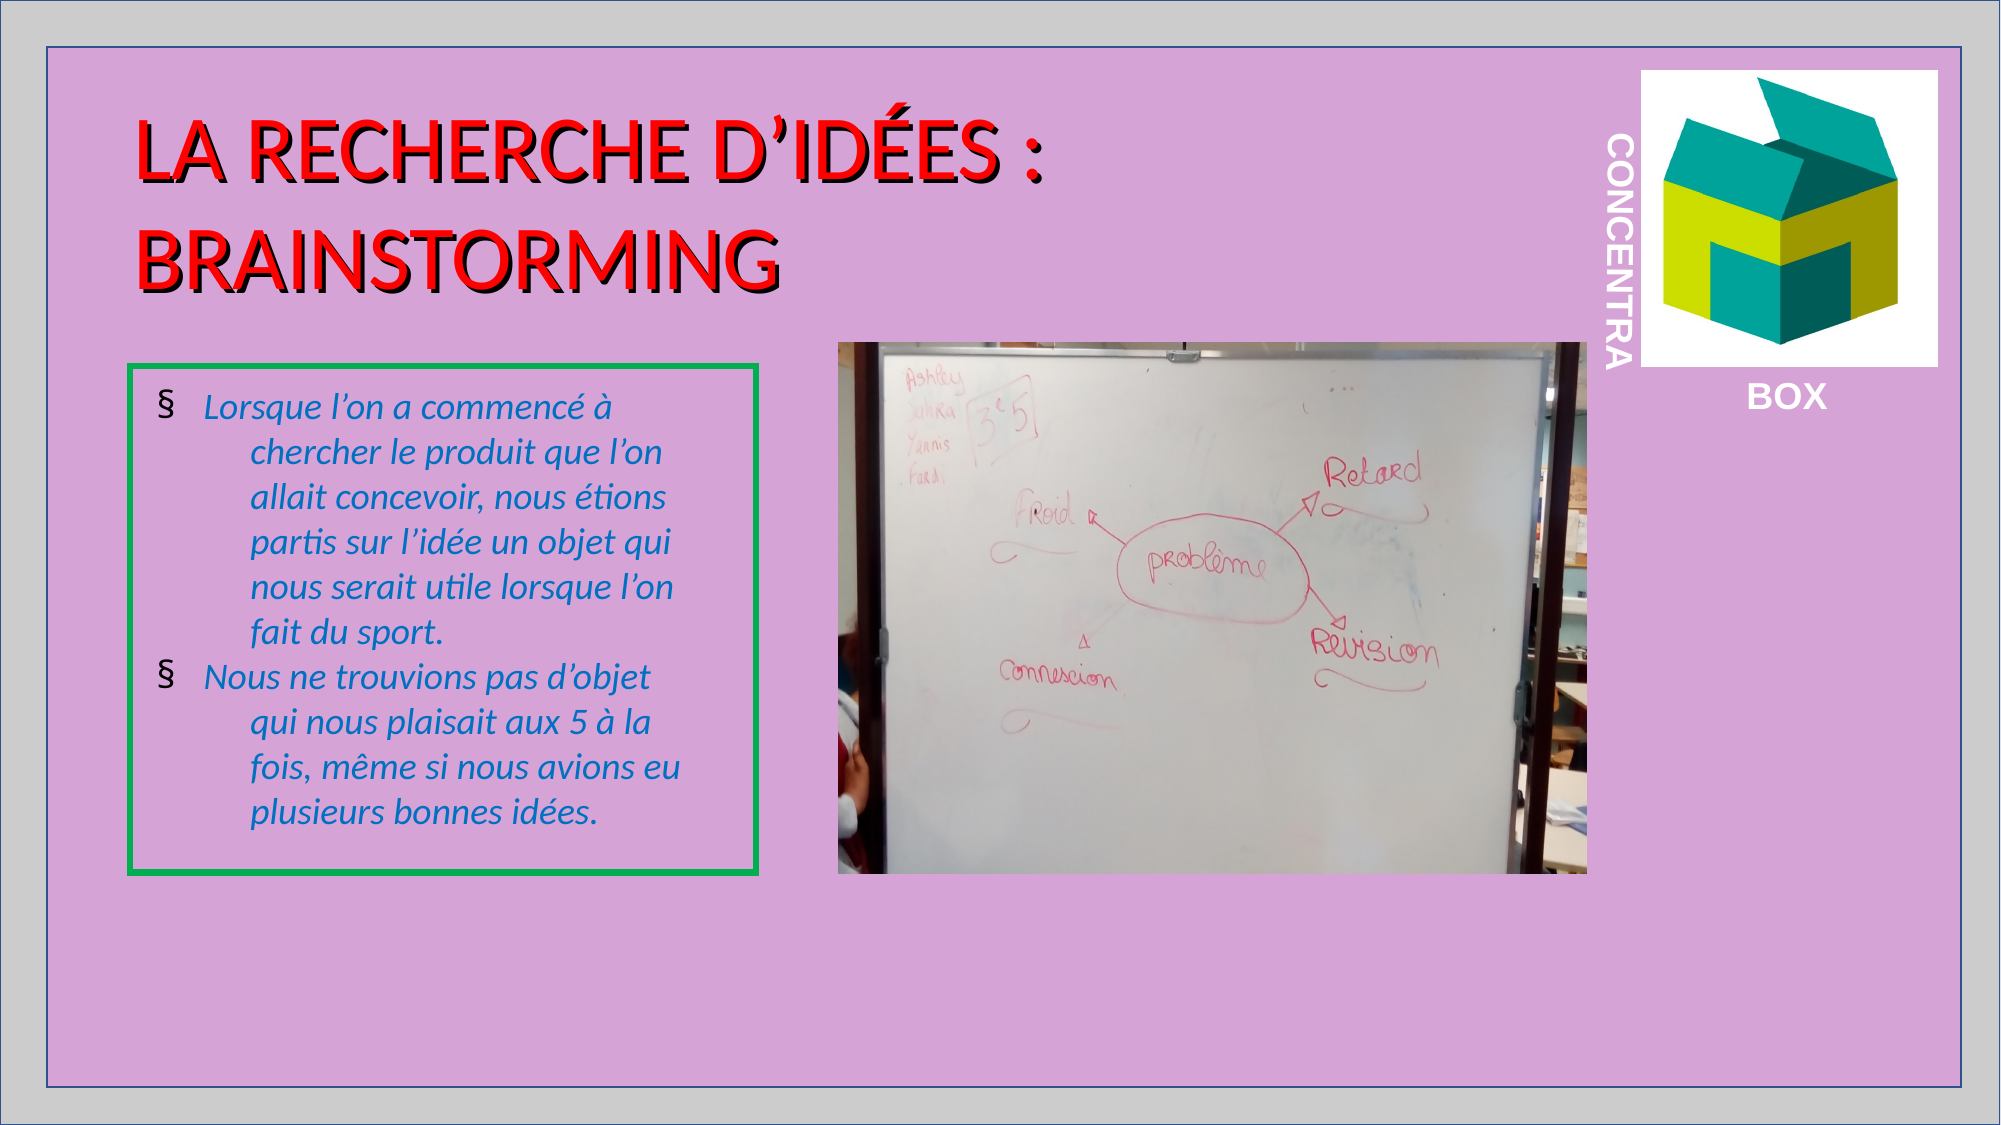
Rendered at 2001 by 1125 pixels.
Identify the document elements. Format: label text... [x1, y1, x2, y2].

text_box LA RECHERCHE D’IDÉES : BRAINSTORMING [118, 80, 1746, 316]
text_box Lorsque l’on a commencé à chercher le produit que l’on allait concevoir, nous étions partis sur l’idée un objet qui nous serait utile lorsque l’on fait du sport. Nous ne trouvions pas d’objet qui nous plaisait aux 5 à la fois, même si nous avions eu plusieurs bonnes idées. [142, 374, 721, 839]
picture [1641, 70, 1938, 367]
picture [838, 342, 1587, 875]
